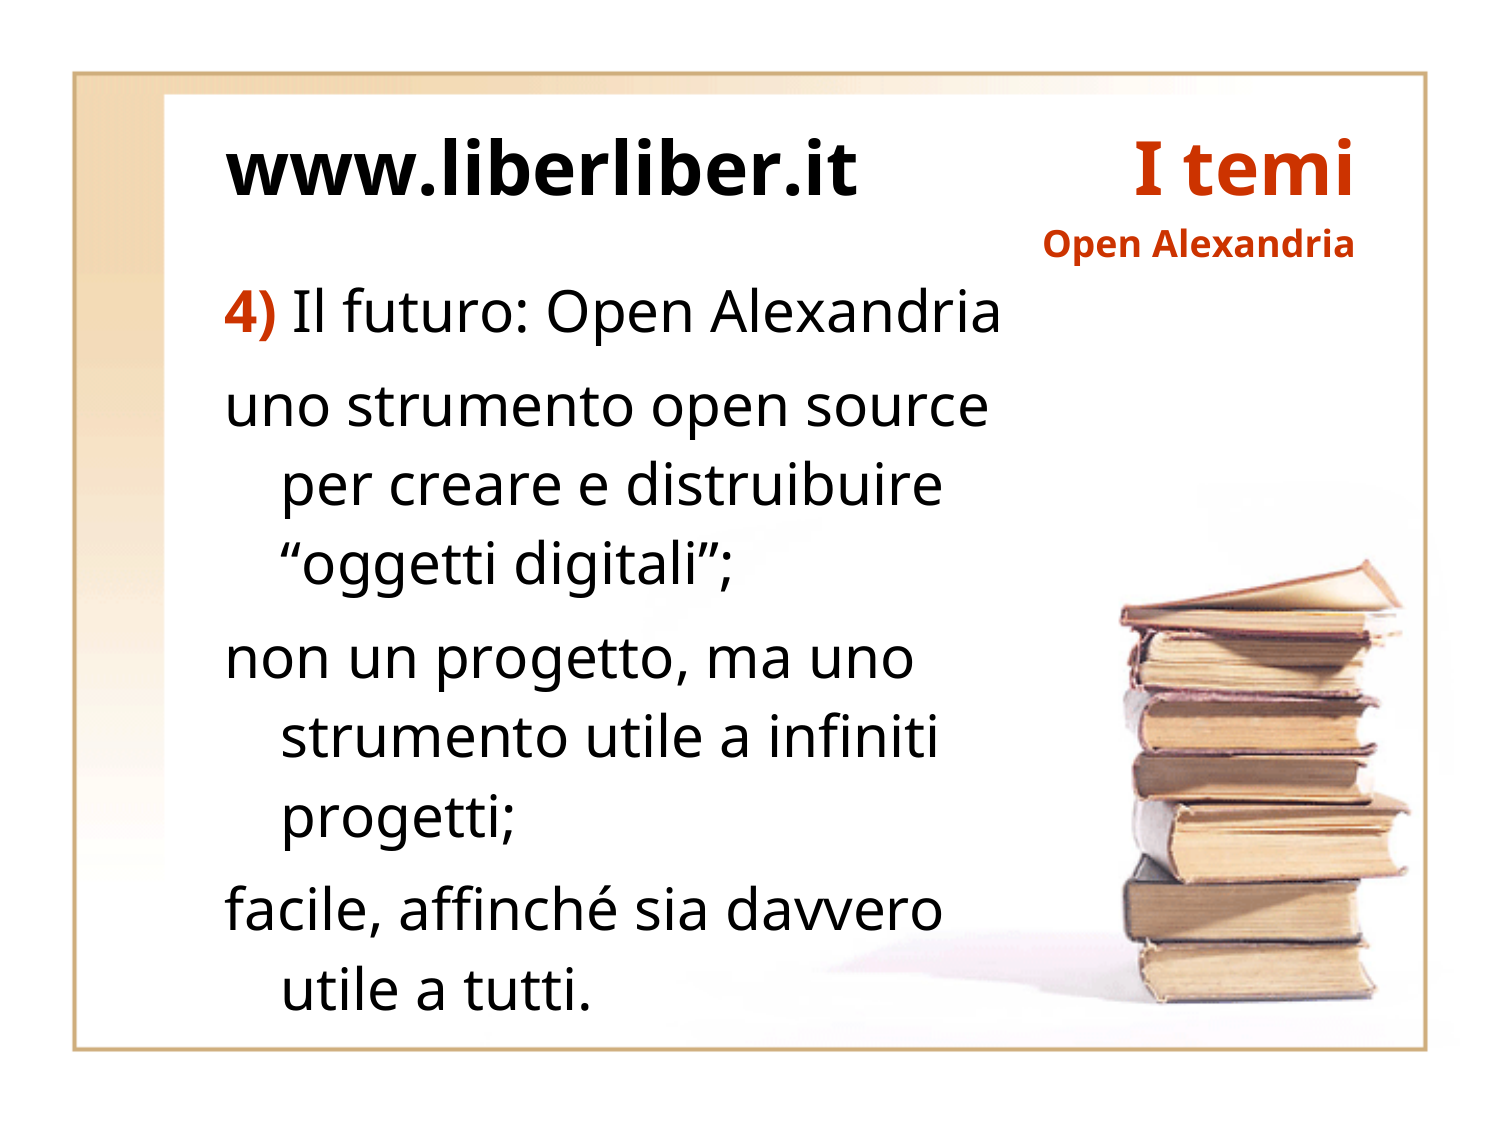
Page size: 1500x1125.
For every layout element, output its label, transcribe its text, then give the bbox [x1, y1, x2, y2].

list 4) Il futuro: Open Alexandria uno strumento open source per creare e distruibuire “oggetti digitali”; non un progetto, ma uno strumento utile a infiniti progetti; facile, affinché sia davvero utile a tutti. [209, 268, 1073, 1020]
title www.liberliber.it I temi Open Alexandria [208, 117, 1372, 268]
picture [0, 0, 1500, 1125]
